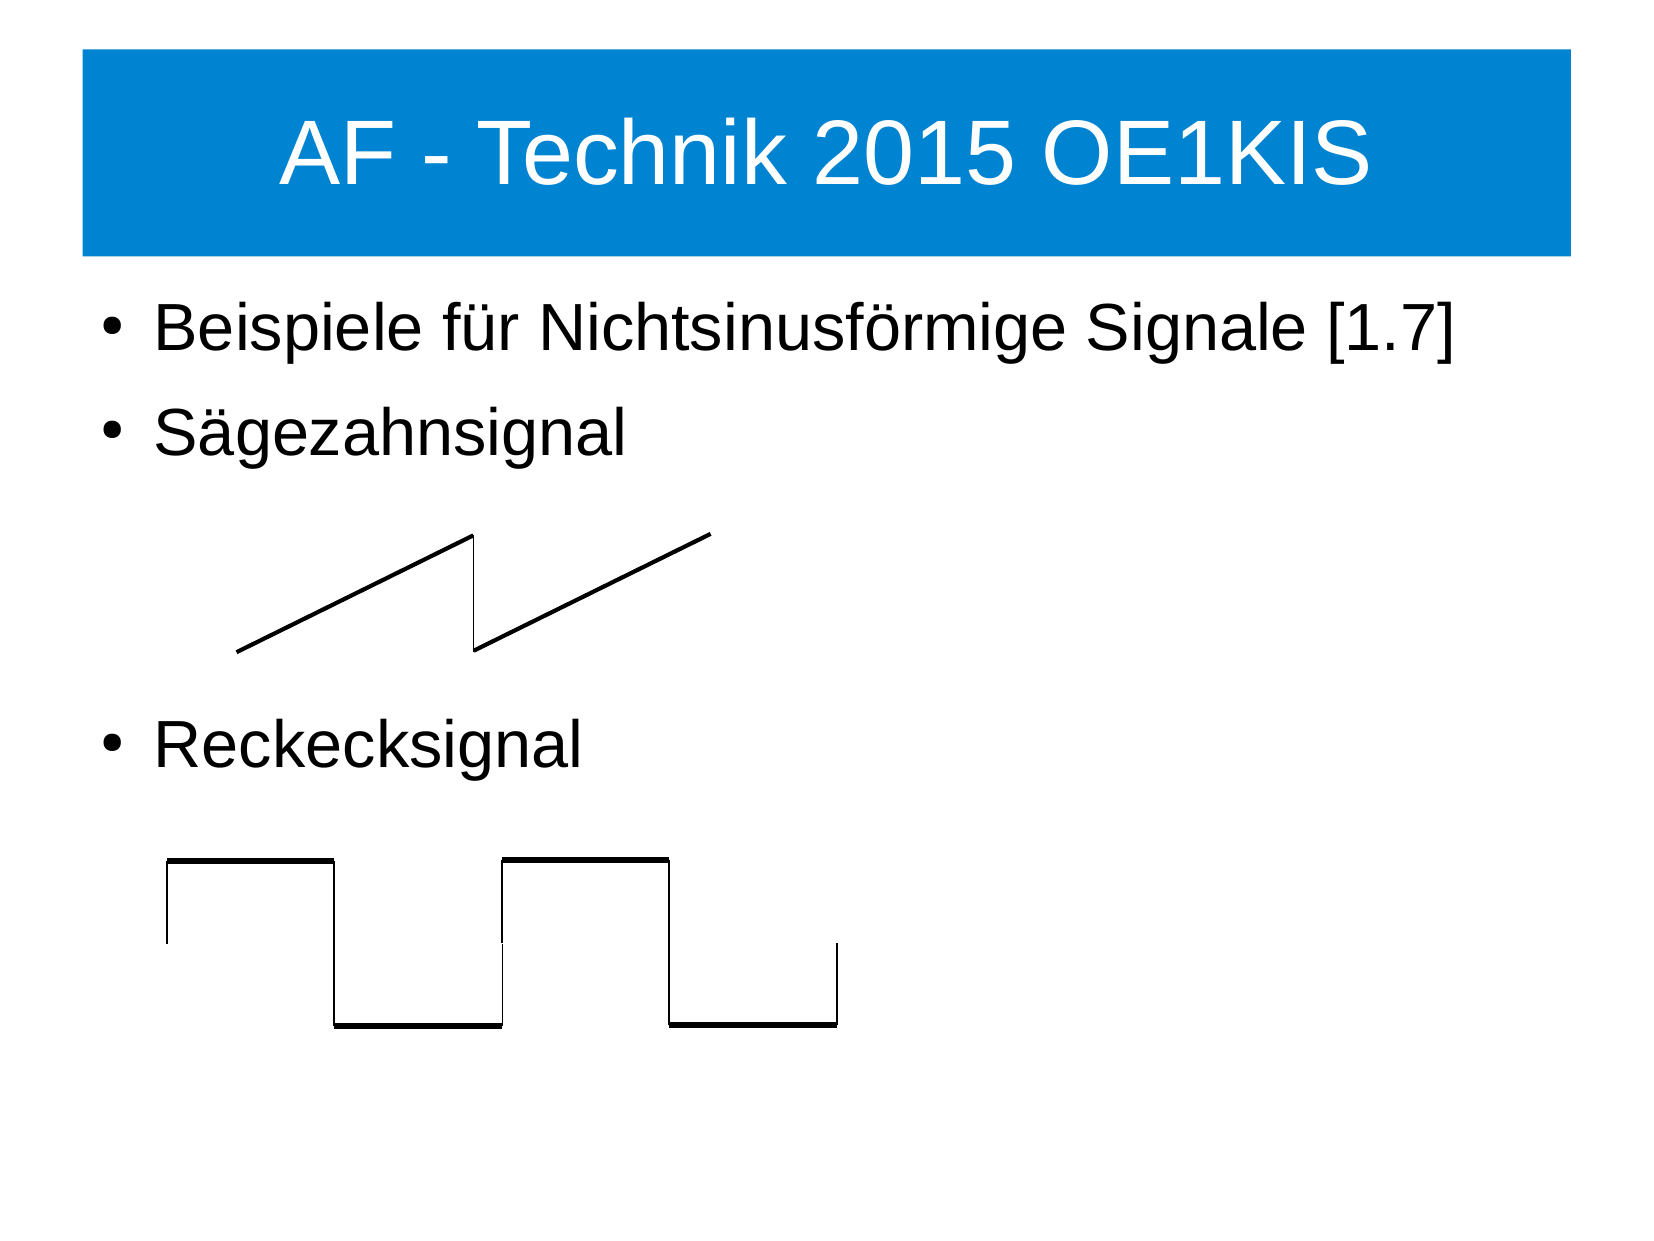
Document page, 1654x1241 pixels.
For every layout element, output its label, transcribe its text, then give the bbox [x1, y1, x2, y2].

picture [0, 472, 996, 1241]
title AF - Technik 2015 OE1KIS [82, 49, 1571, 257]
list Beispiele für Nichtsinusförmige Signale [1.7] Sägezahnsignal Reckecksignal [82, 290, 1571, 1010]
